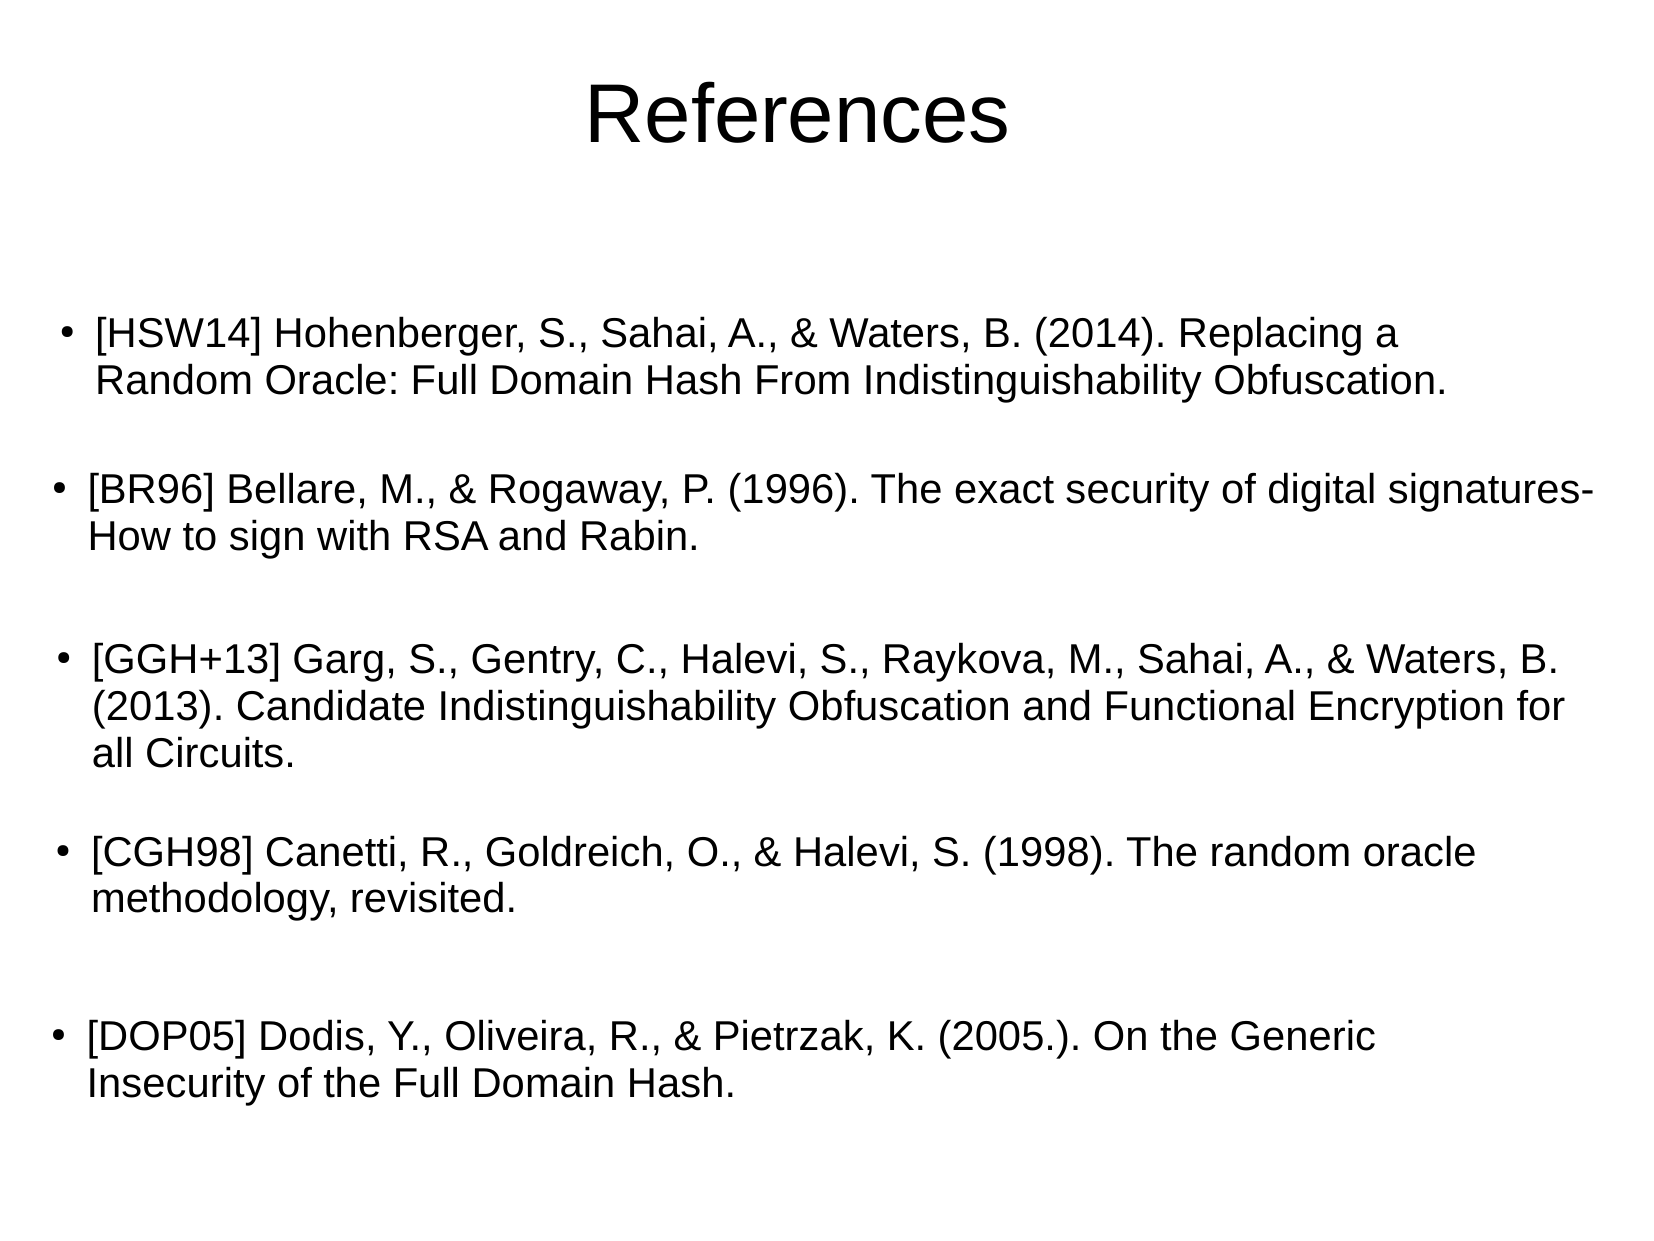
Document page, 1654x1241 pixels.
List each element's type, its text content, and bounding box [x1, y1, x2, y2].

text_box References [570, 60, 1026, 169]
text_box [HSW14] Hohenberger, S., Sahai, A., & Waters, B. (2014). Replacing a Random Oracle: Full Domain Hash From Indistinguishability Obfuscation. [45, 302, 1576, 458]
text_box [DOP05] Dodis, Y., Oliveira, R., & Pietrzak, K. (2005.). On the Generic Insecurity of the Full Domain Hash. [36, 1005, 1552, 1163]
text_box [BR96] Bellare, M., & Rogaway, P. (1996). The exact security of digital signatures-How to sign with RSA and Rabin. [37, 458, 1644, 616]
text_box [GGH+13] Garg, S., Gentry, C., Halevi, S., Raykova, M., Sahai, A., & Waters, B. (2013). Candidate Indistinguishability Obfuscation and Functional Encryption for all Circuits. [41, 628, 1591, 834]
text_box [CGH98] Canetti, R., Goldreich, O., & Halevi, S. (1998). The random oracle methodology, revisited. [40, 821, 1516, 979]
